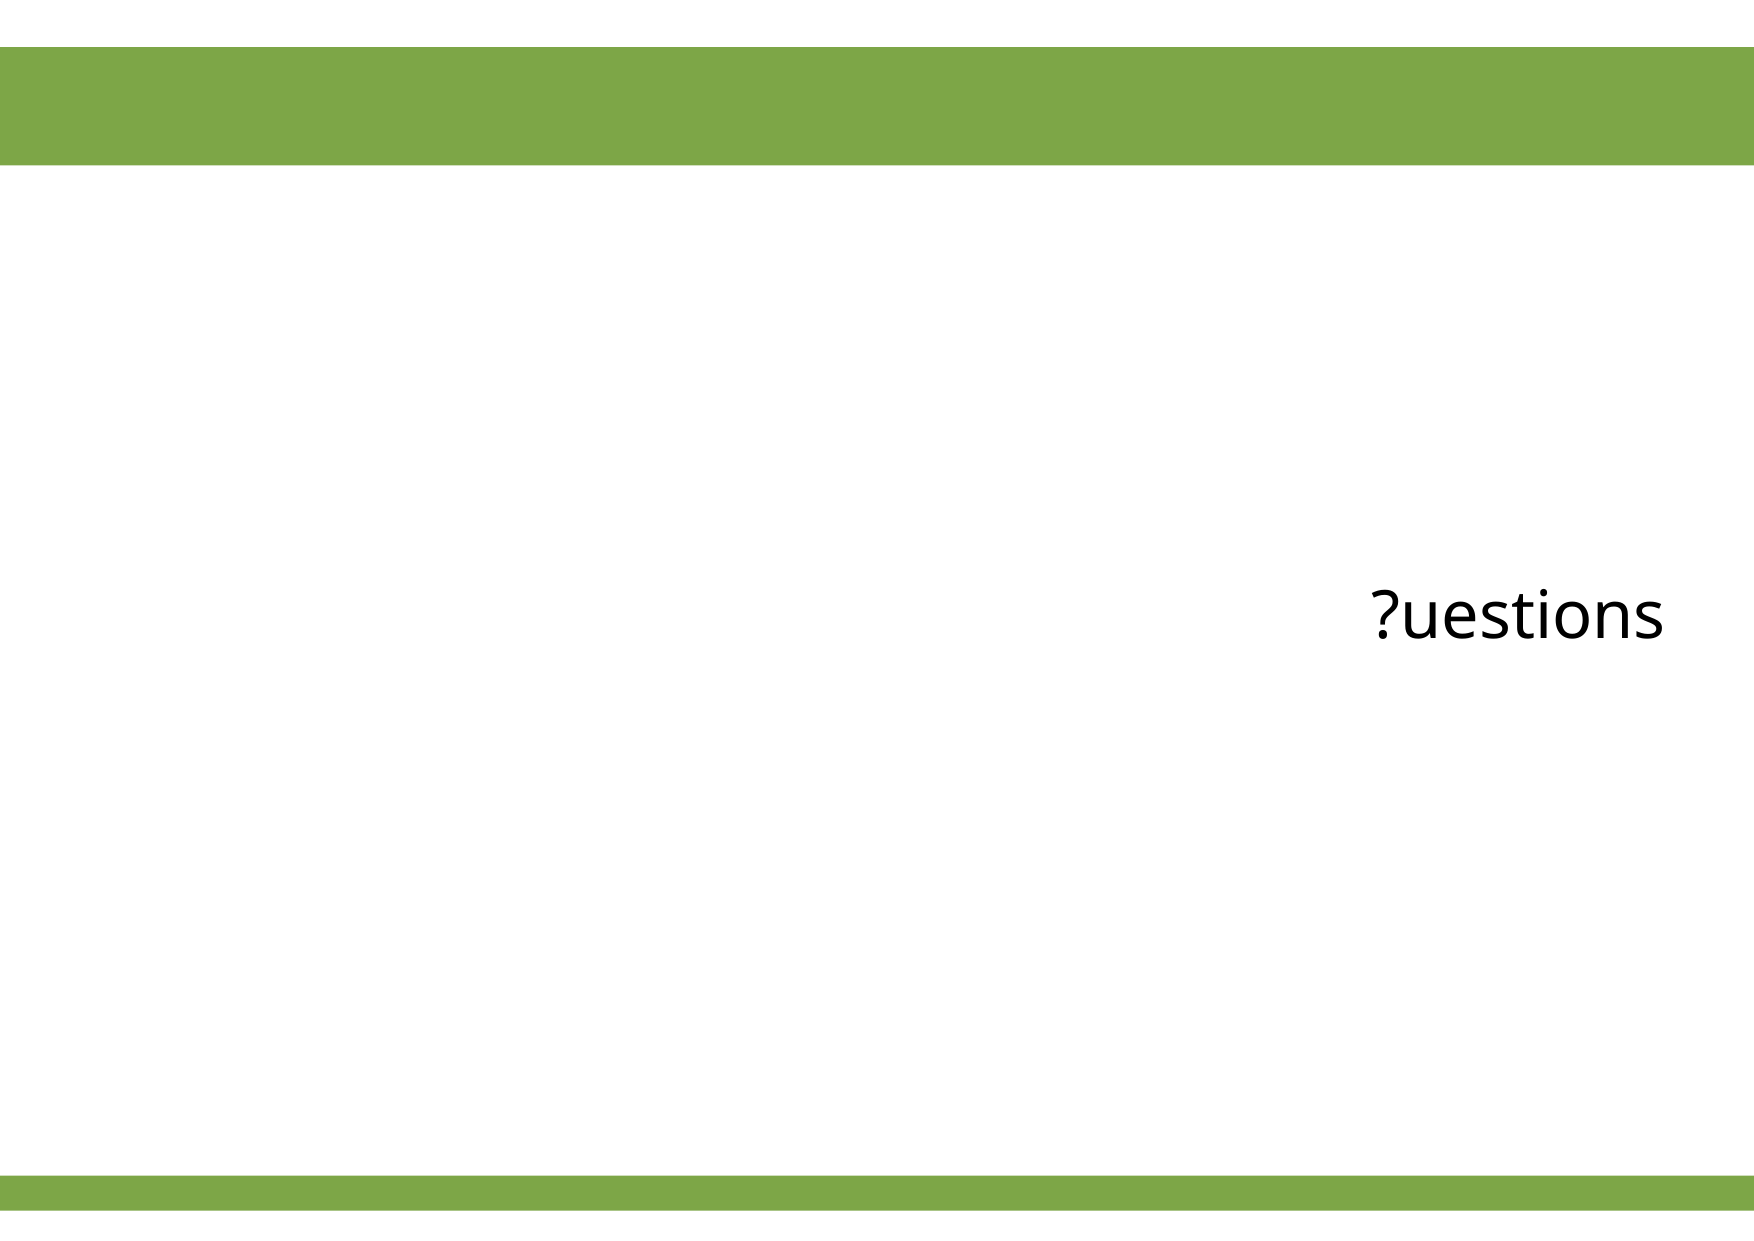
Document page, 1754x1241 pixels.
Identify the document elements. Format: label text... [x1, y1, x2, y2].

list ?uestions [87, 206, 1667, 1171]
